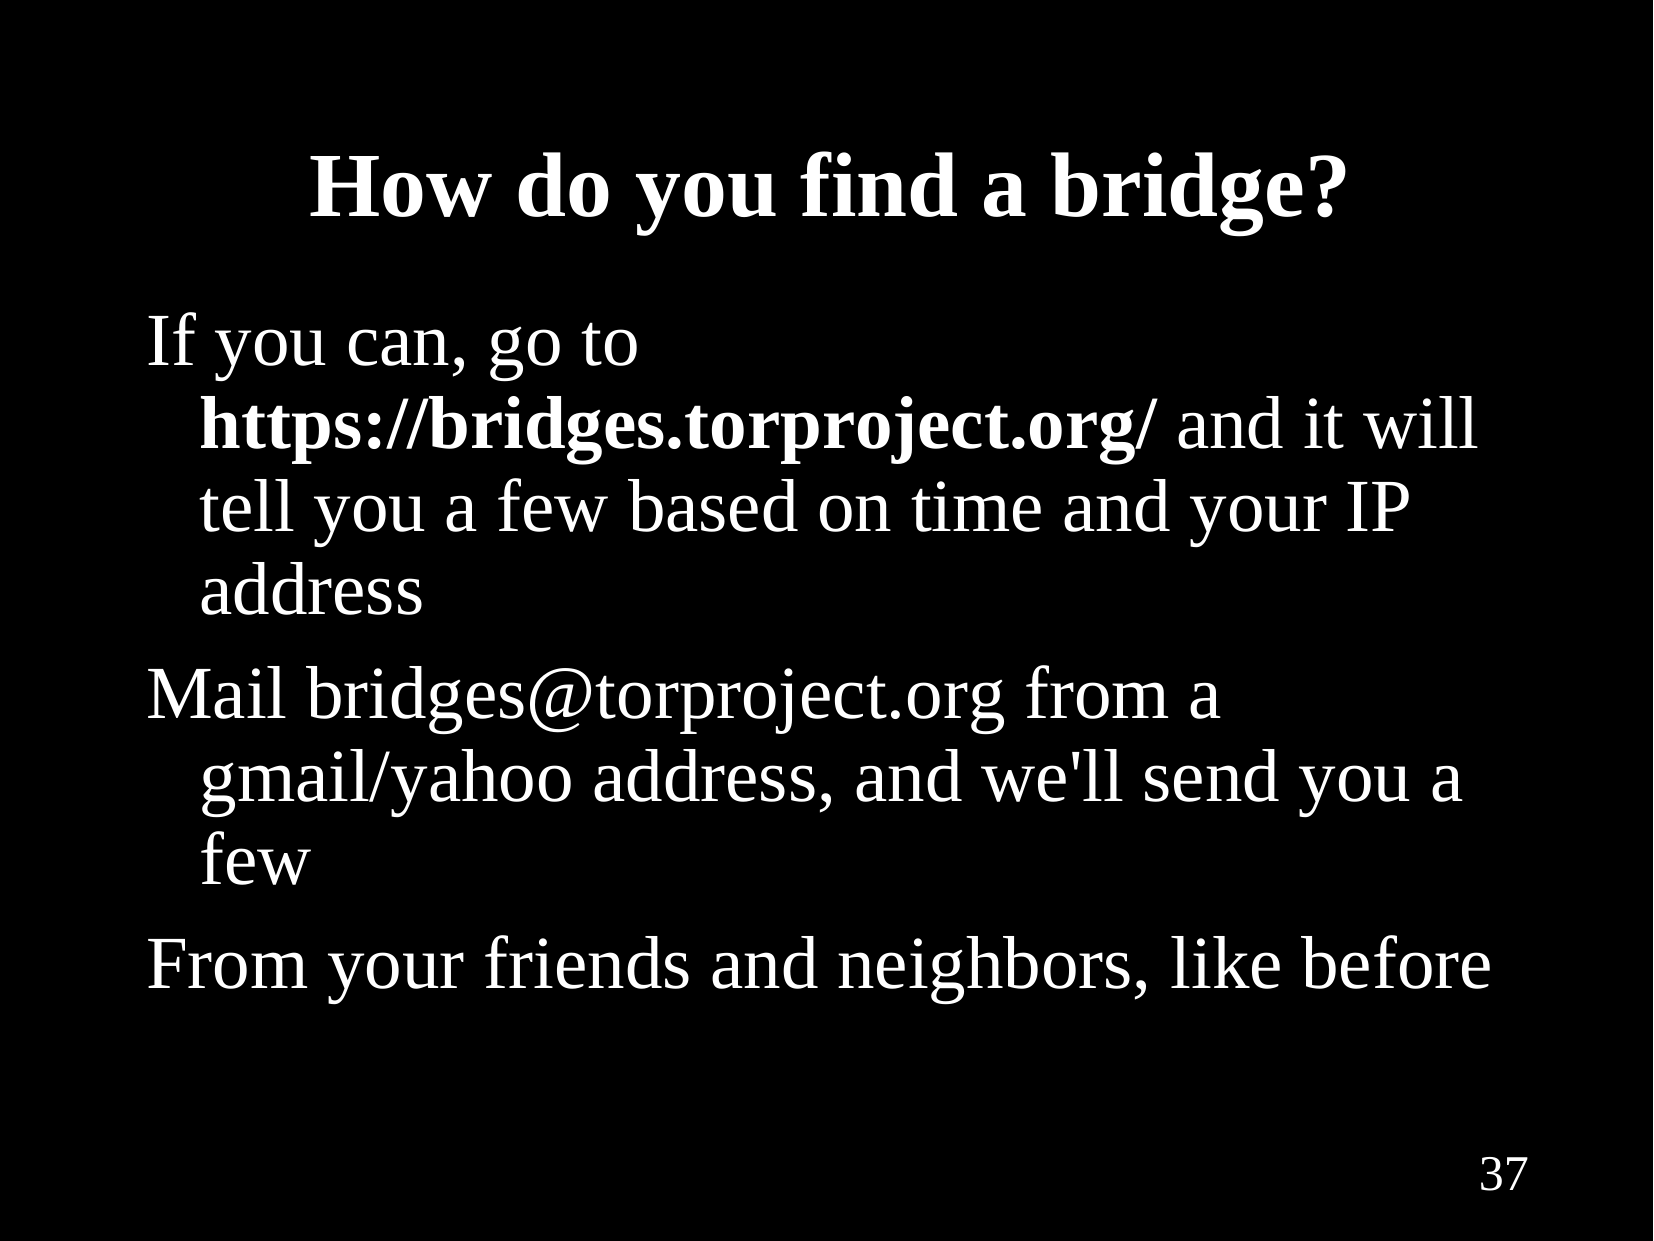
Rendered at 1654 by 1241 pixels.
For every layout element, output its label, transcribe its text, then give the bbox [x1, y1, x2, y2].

title How do you find a bridge? [125, 81, 1537, 289]
list If you can, go to https://bridges.torproject.org/ and it will tell you a few based on time and your IP address Mail bridges@torproject.org from a gmail/yahoo address, and we'll send you a few From your friends and neighbors, like before [128, 298, 1541, 1081]
